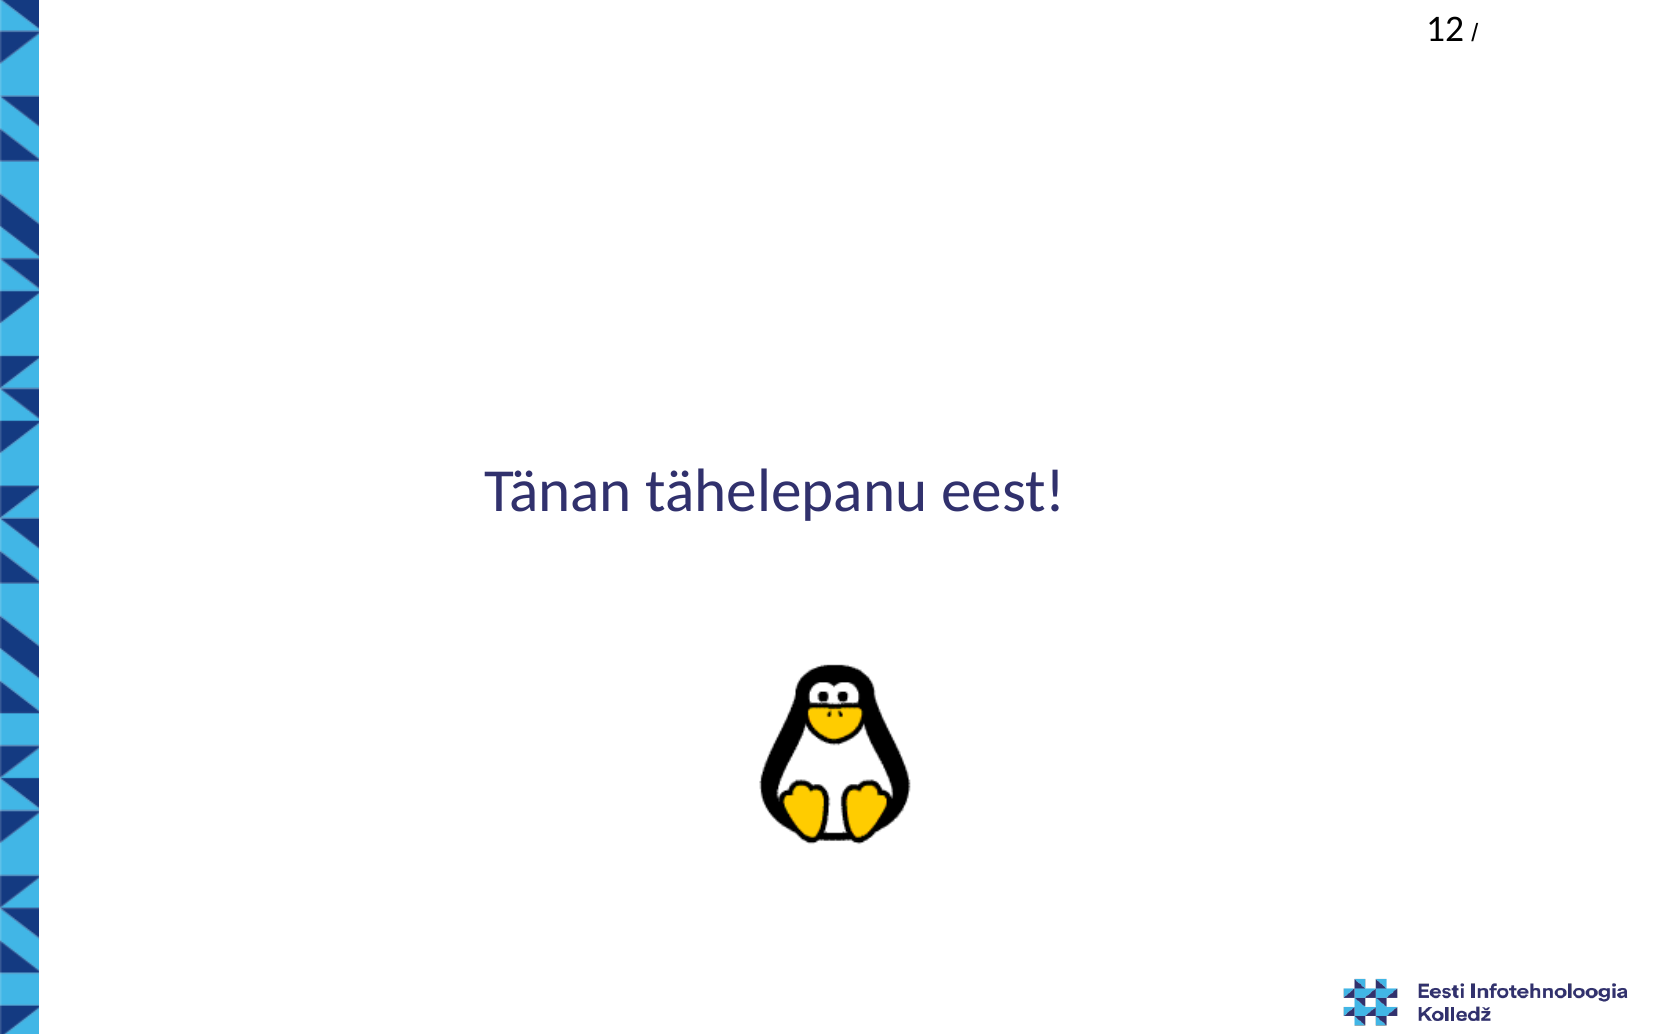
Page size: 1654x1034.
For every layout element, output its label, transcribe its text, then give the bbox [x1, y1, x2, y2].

picture [708, 612, 959, 863]
title Tänan tähelepanu eest! [484, 442, 1252, 532]
